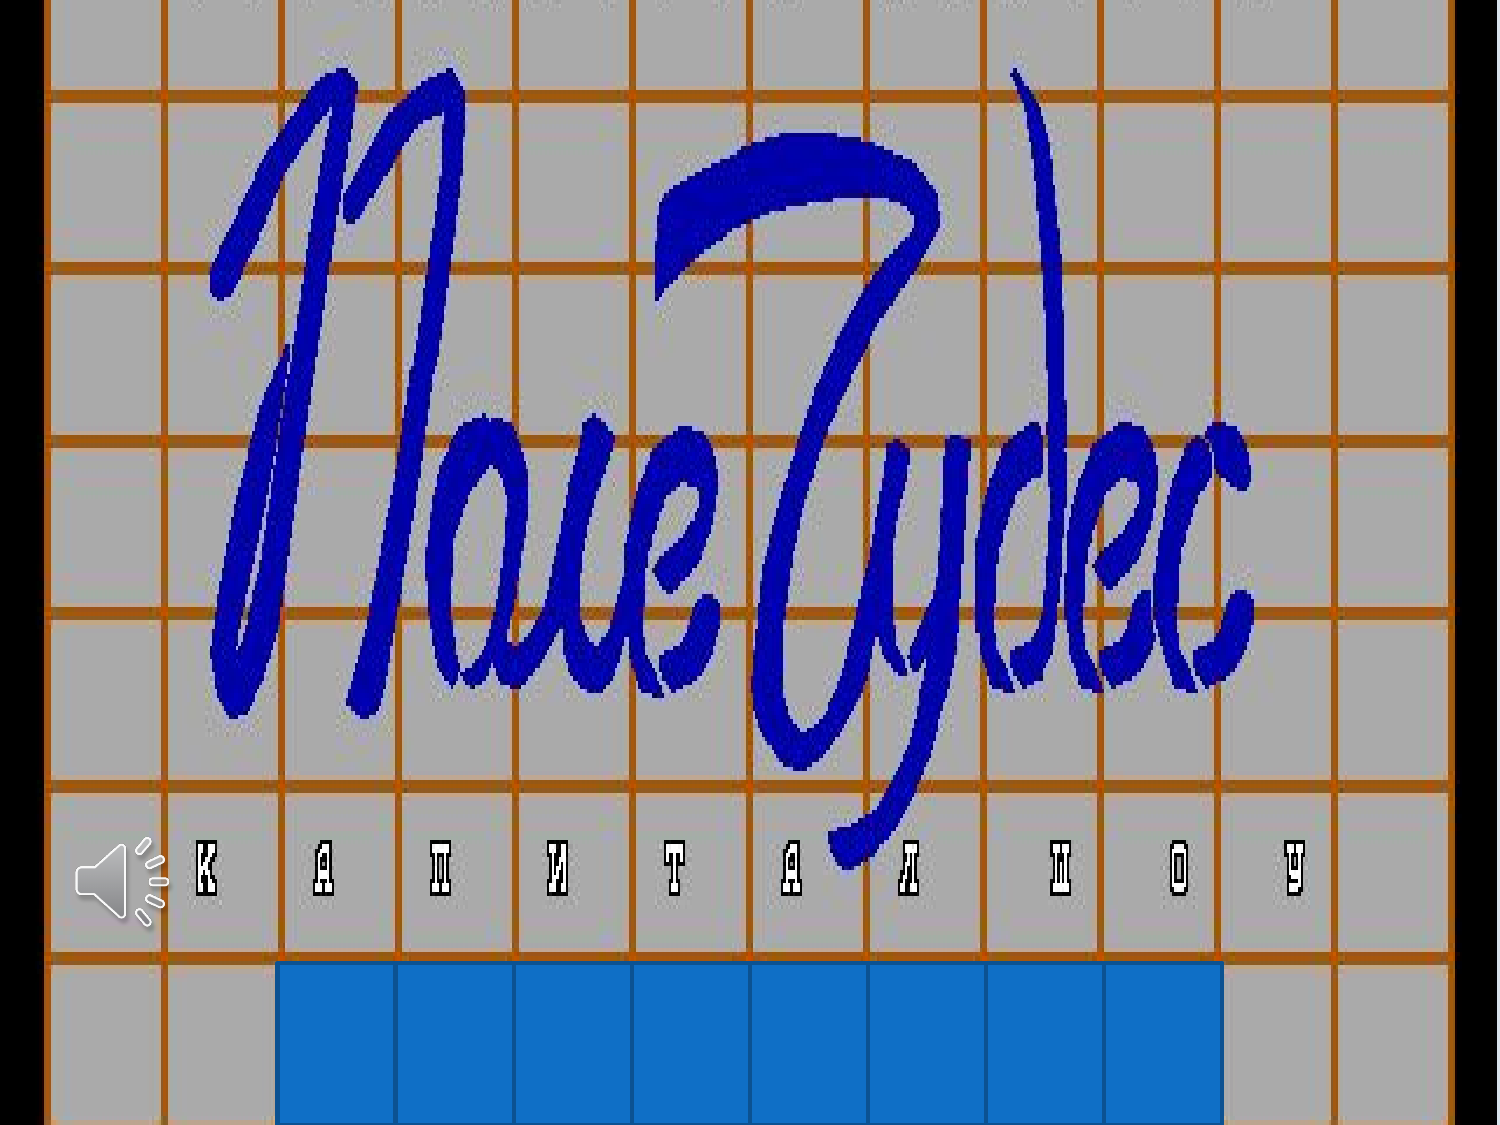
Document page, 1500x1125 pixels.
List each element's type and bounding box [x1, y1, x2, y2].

text_box [277, 963, 1223, 1125]
picture [0, 0, 1500, 1125]
